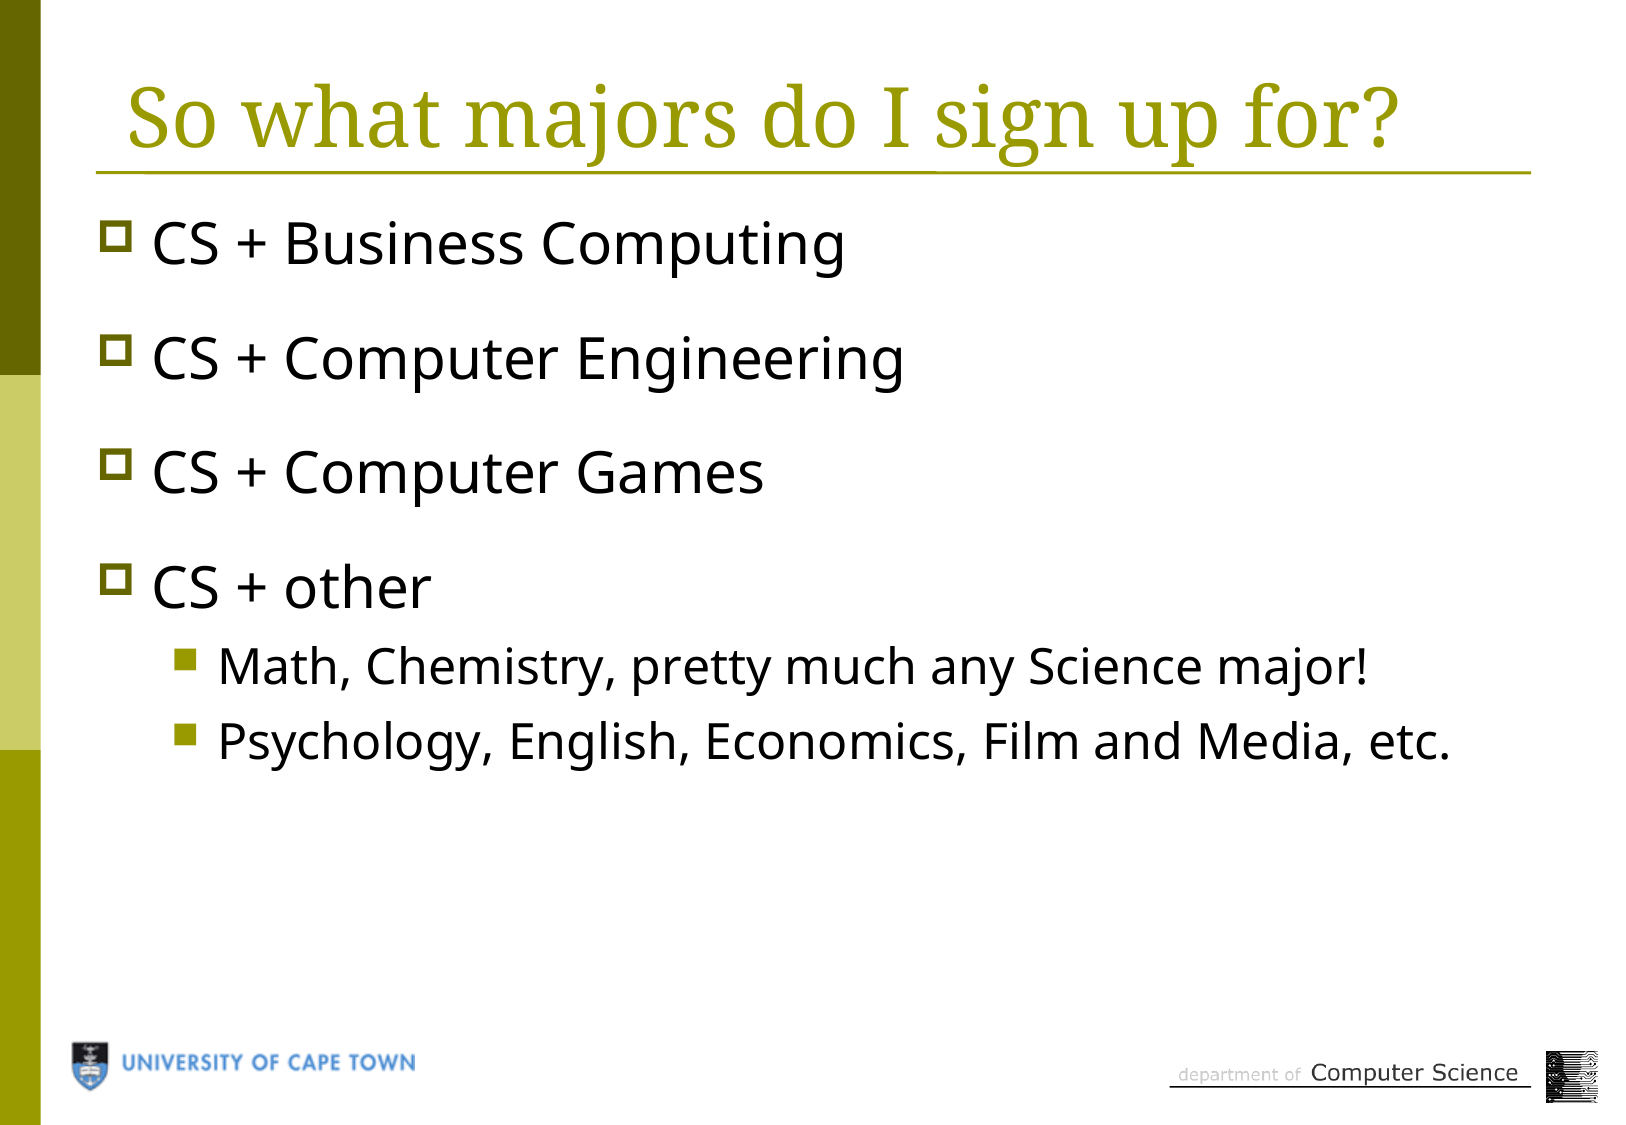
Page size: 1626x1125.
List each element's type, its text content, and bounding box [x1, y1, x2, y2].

picture [1546, 1051, 1598, 1103]
title So what majors do I sign up for? [81, 0, 1543, 172]
picture [61, 1024, 415, 1103]
picture [1169, 1043, 1532, 1091]
list CS + Business Computing CS + Computer Engineering CS + Computer Games CS + other Math, Chemistry, pretty much any Science major! Psychology, English, Economics, Film and Media, etc. [81, 196, 1543, 939]
